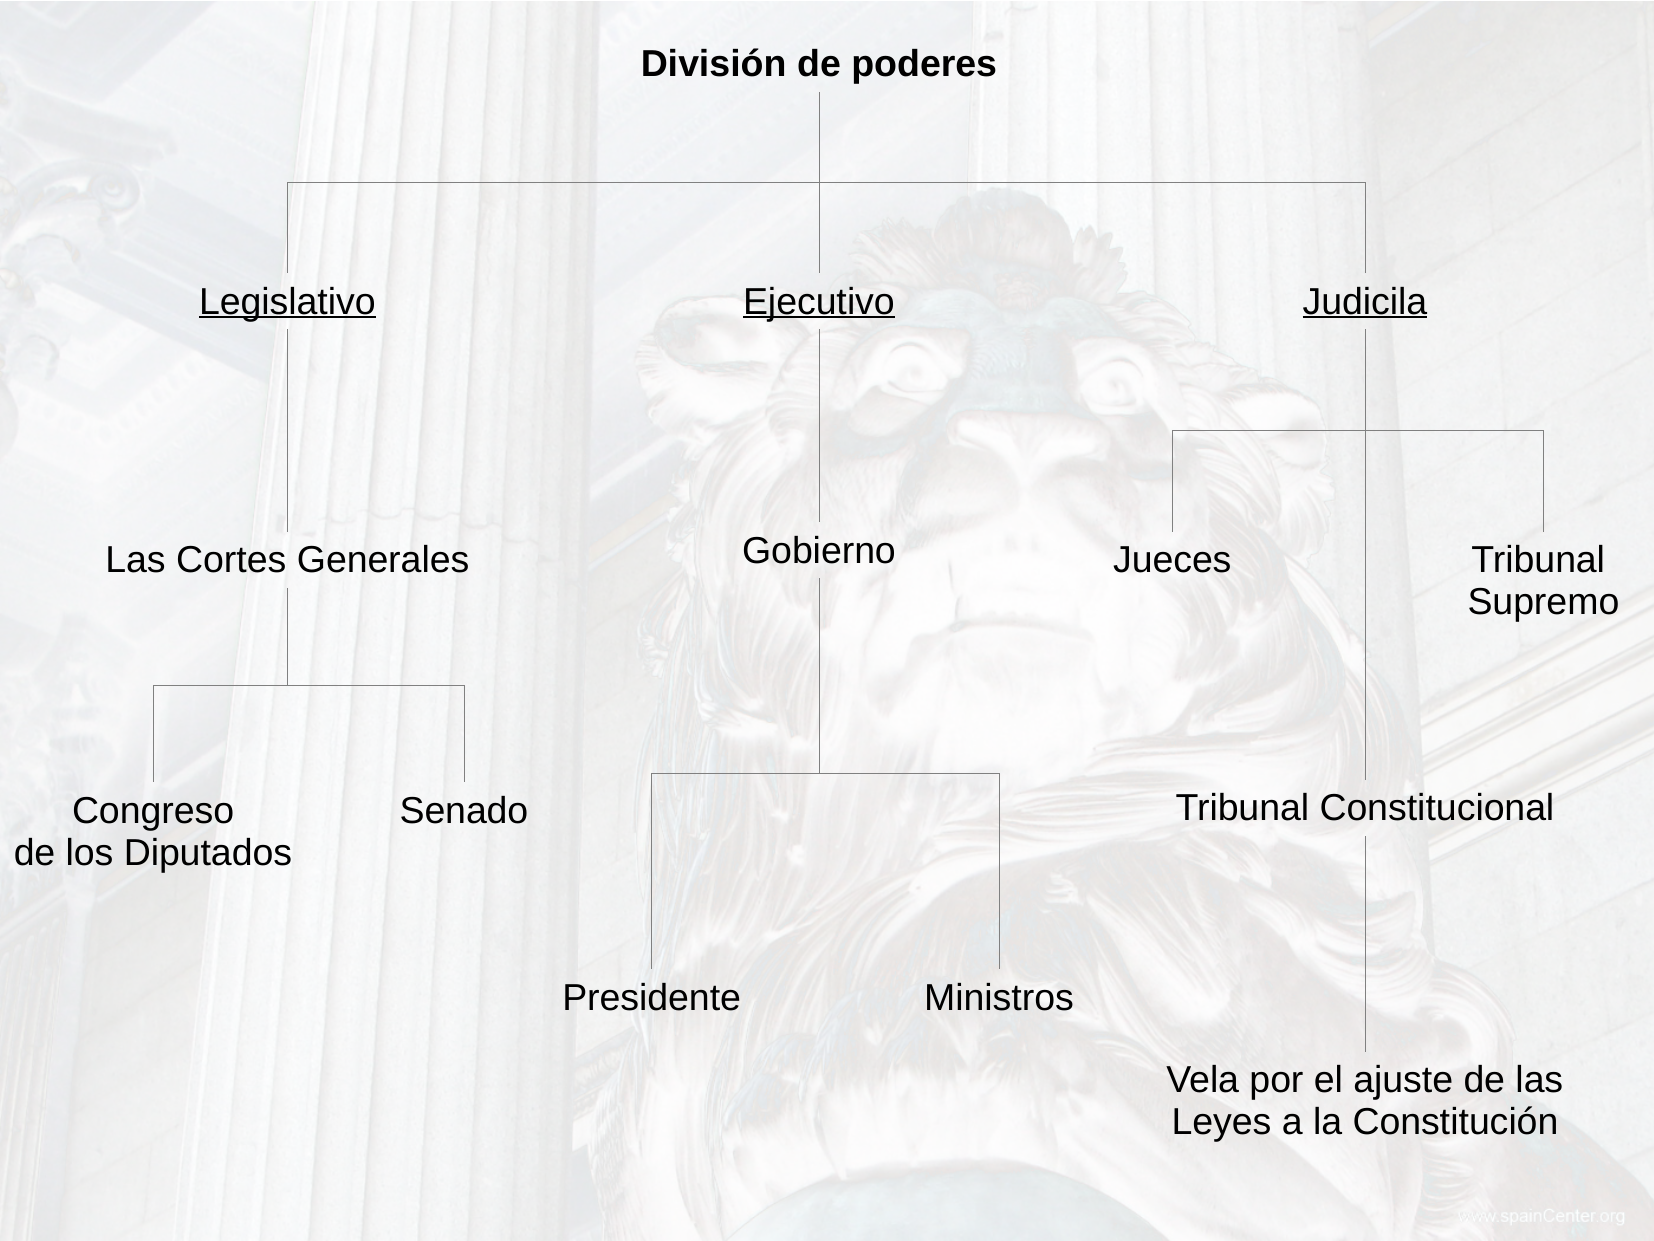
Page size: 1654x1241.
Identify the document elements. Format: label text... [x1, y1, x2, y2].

text_box Ministros [909, 968, 1089, 1026]
text_box Presidente [547, 968, 756, 1026]
picture [0, 1, 1654, 1241]
text_box Senado [384, 781, 544, 839]
text_box Congreso de los Diputados [0, 781, 308, 881]
text_box Jueces [1098, 531, 1247, 589]
text_box Judicila [1287, 272, 1443, 330]
text_box Gobierno [727, 521, 911, 579]
text_box Ejecutivo [728, 272, 910, 330]
text_box Tribunal Supremo [1452, 531, 1635, 631]
text_box Las Cortes Generales [90, 531, 485, 589]
text_box Vela por el ajuste de las Leyes a la Constitución [1151, 1051, 1579, 1150]
text_box División de poderes [625, 35, 1013, 93]
text_box Tribunal Constitucional [1160, 779, 1570, 837]
text_box Legislativo [184, 272, 391, 330]
